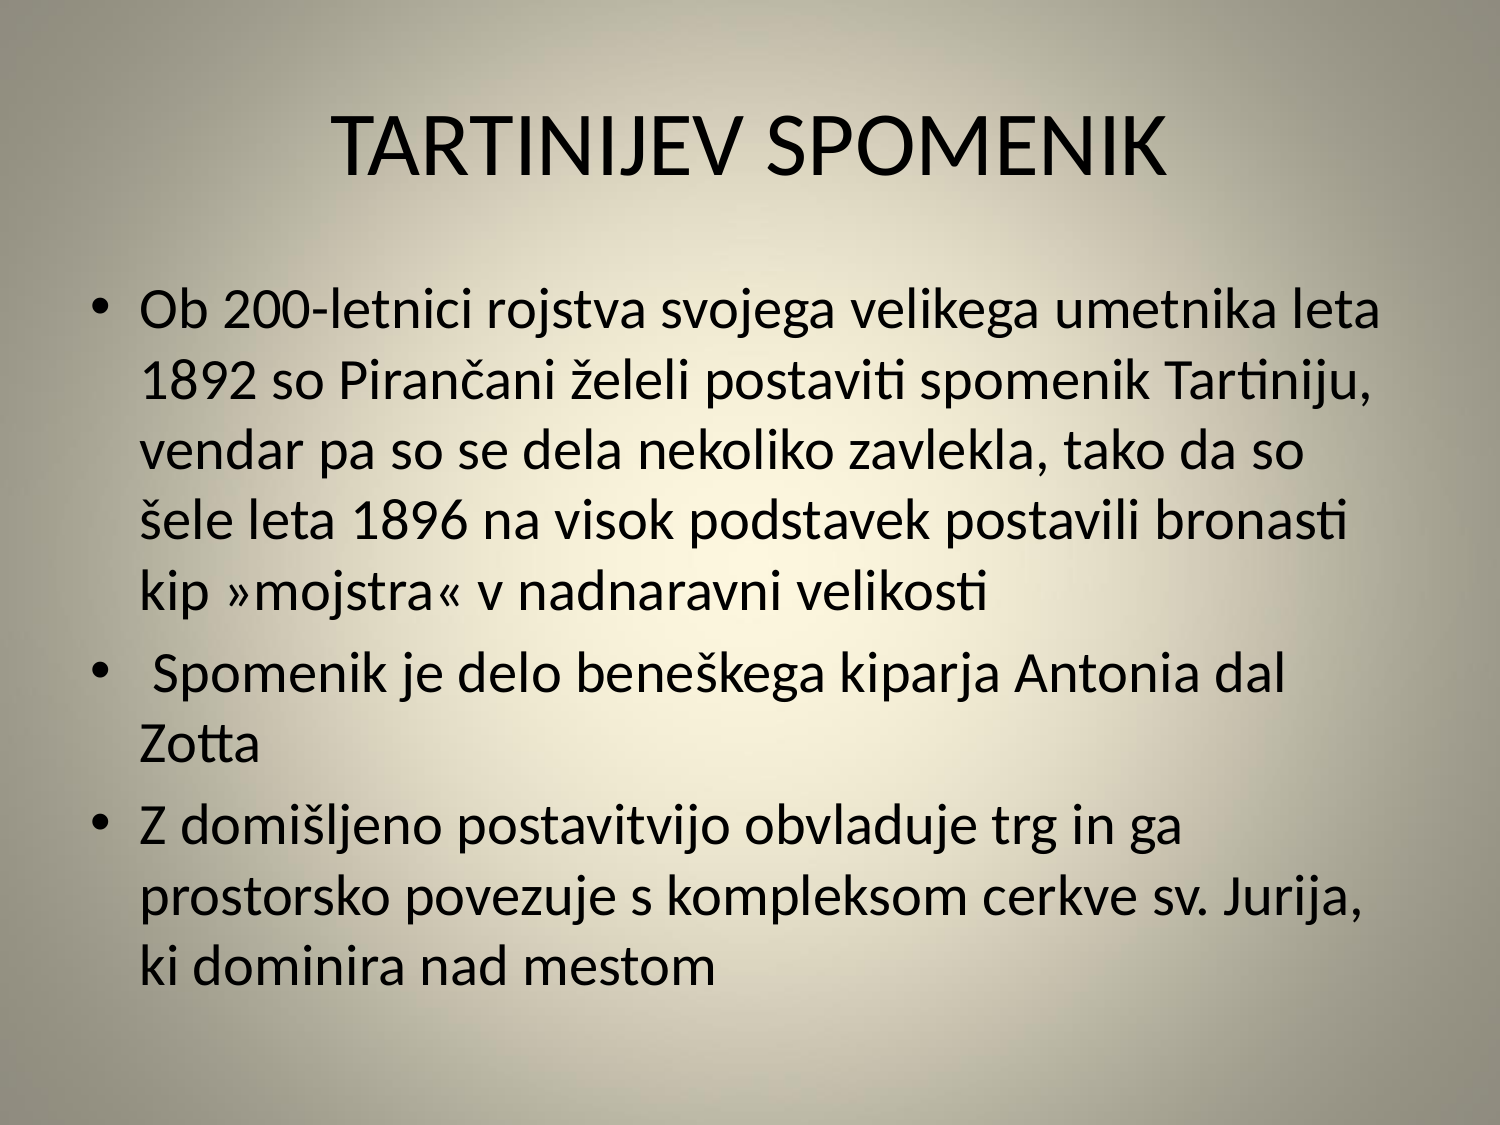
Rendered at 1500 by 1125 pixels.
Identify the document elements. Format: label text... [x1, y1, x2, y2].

list Ob 200-letnici rojstva svojega velikega umetnika leta 1892 so Pirančani želeli postaviti spomenik Tartiniju, vendar pa so se dela nekoliko zavlekla, tako da so šele leta 1896 na visok podstavek postavili bronasti kip »mojstra« v nadnaravni velikosti Spomenik je delo beneškega kiparja Antonia dal Zotta Z domišljeno postavitvijo obvladuje trg in ga prostorsko povezuje s kompleksom cerkve sv. Jurija, ki dominira nad mestom [75, 262, 1425, 1005]
picture [0, 0, 1500, 1125]
title TARTINIJEV SPOMENIK [75, 45, 1425, 233]
